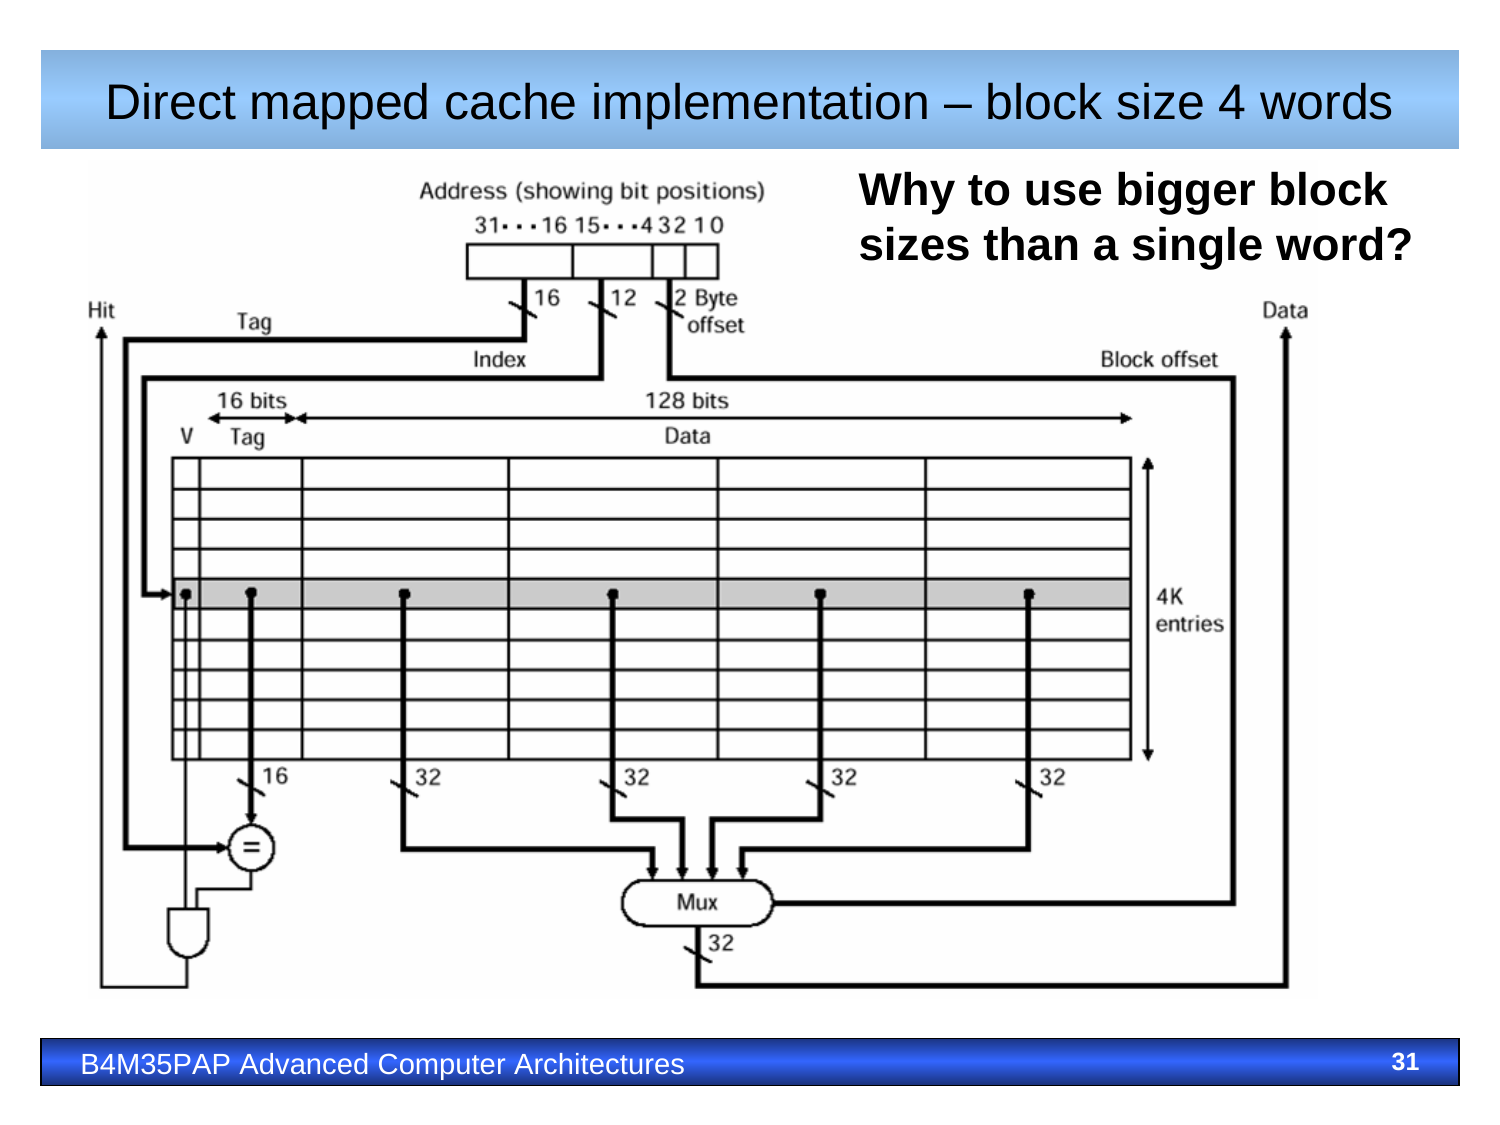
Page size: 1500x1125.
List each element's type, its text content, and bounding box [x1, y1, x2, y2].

text_box Why to use bigger block sizes than a single word? [843, 152, 1462, 332]
title Direct mapped cache implementation – block size 4 words [41, 50, 1459, 149]
picture [88, 160, 1318, 999]
